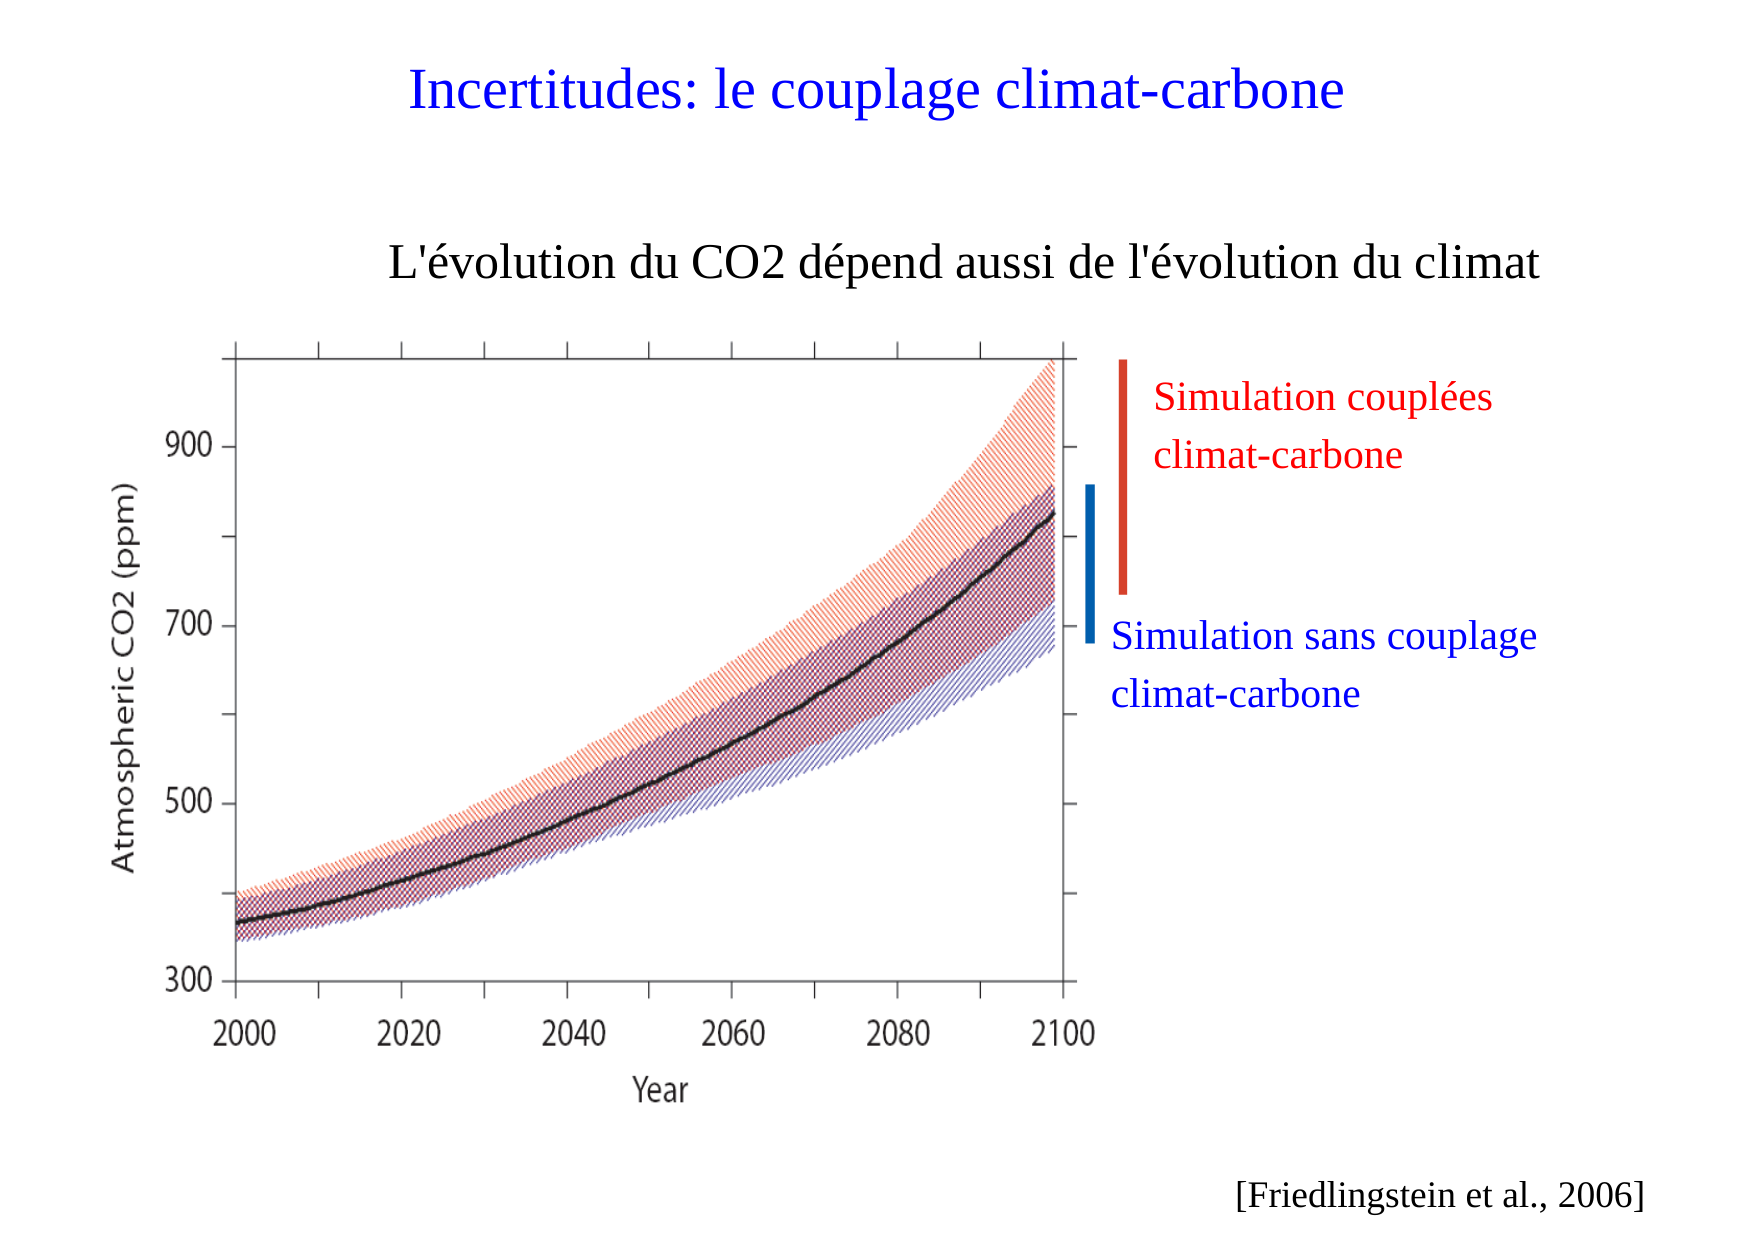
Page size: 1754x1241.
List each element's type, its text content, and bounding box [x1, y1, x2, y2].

text_box [Friedlingstein et al., 2006] [1220, 1149, 1662, 1224]
picture [98, 336, 1147, 1109]
text_box L'évolution du CO2 dépend aussi de l'évolution du climat [183, 231, 1747, 290]
text_box Simulation sans couplage climat-carbone [1110, 600, 1582, 717]
text_box Incertitudes: le couplage climat-carbone [94, 7, 1674, 129]
text_box Simulation couplées climat-carbone [1153, 361, 1569, 478]
